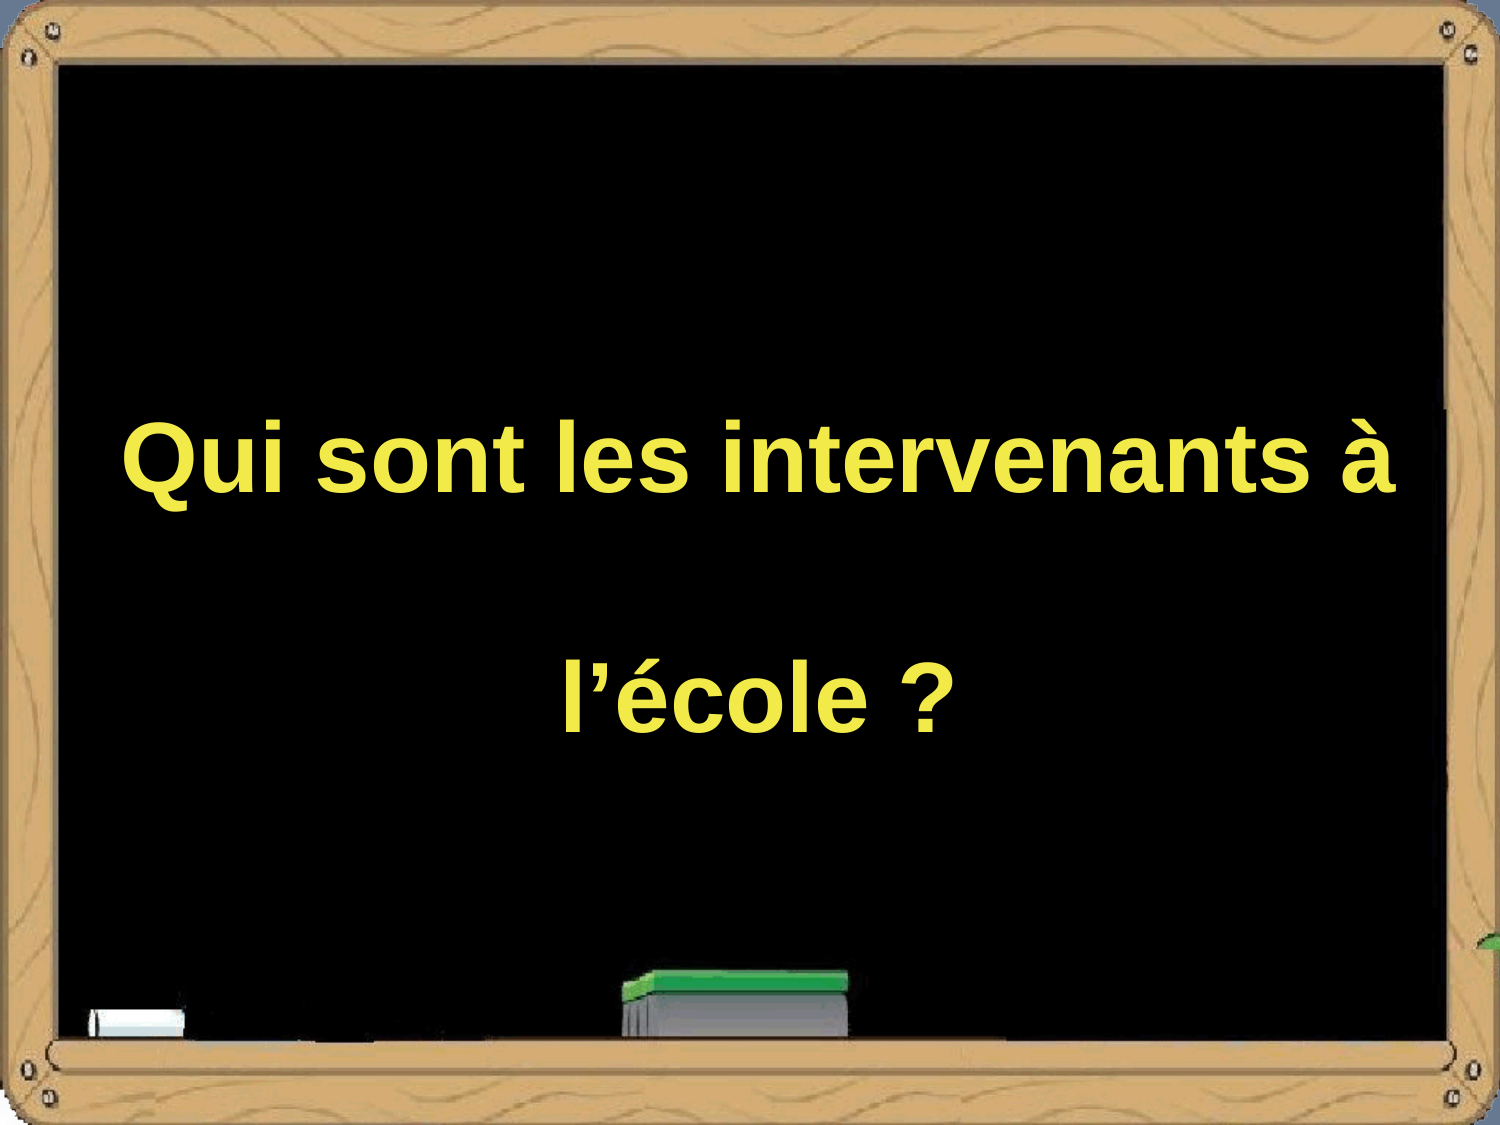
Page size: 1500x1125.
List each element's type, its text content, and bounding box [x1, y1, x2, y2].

text_box Qui sont les intervenants à l’école ? [103, 385, 1415, 764]
picture [0, 0, 1500, 1125]
